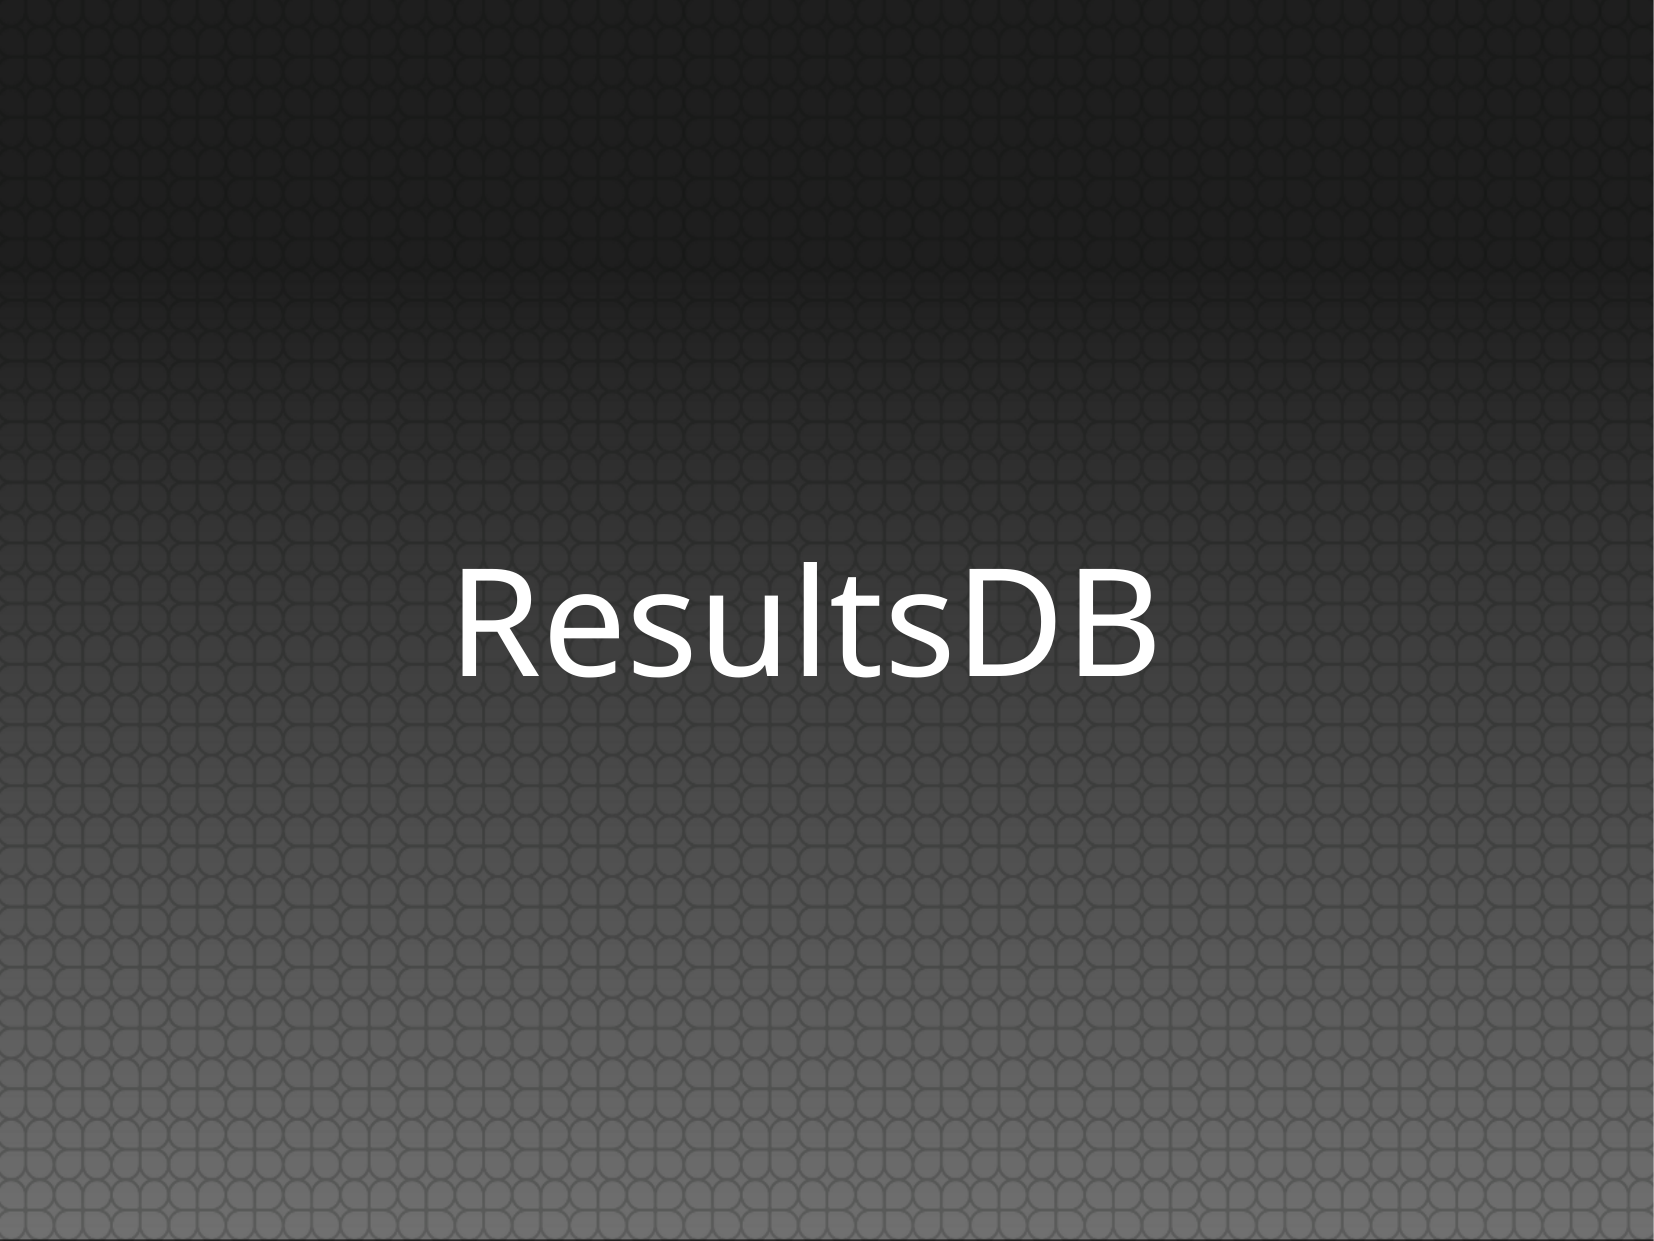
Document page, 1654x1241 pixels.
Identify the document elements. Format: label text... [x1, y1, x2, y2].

picture [0, 0, 1654, 1241]
title ResultsDB [61, 525, 1550, 713]
